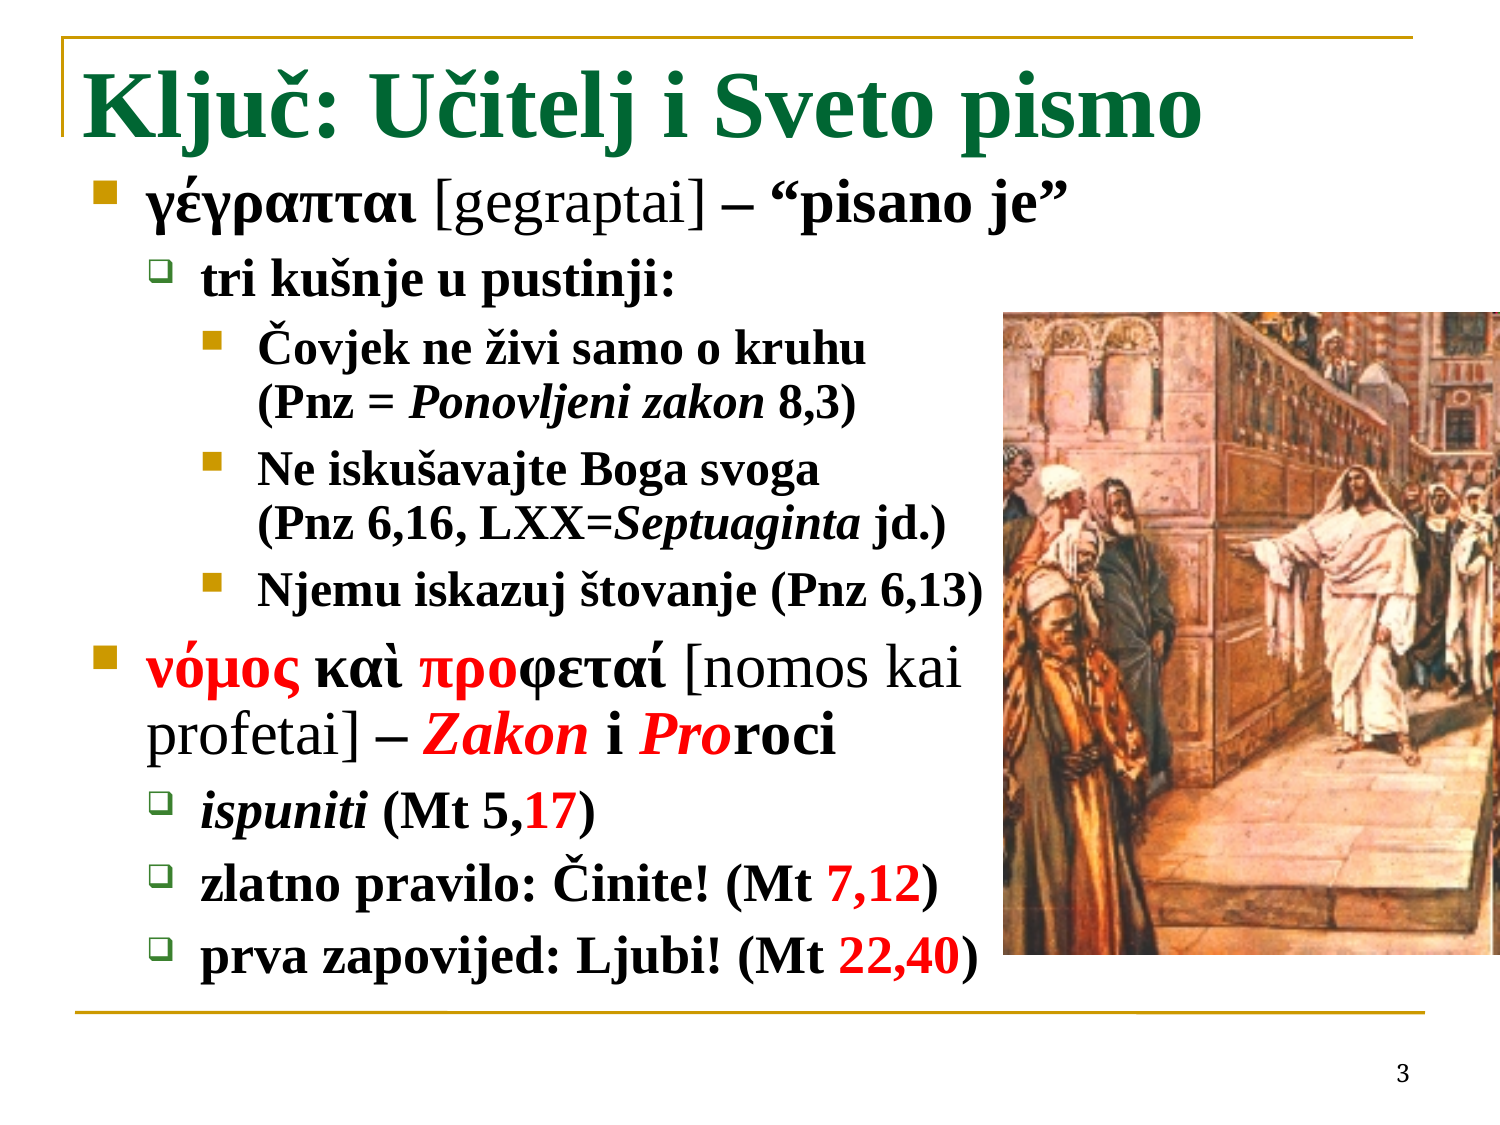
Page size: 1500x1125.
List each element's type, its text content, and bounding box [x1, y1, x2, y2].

text_box Ključ: Učitelj i Sveto pismo [67, 29, 1418, 169]
text_box <number> [1074, 1024, 1426, 1100]
picture [1003, 312, 1500, 955]
text_box γέγραπται [gegraptai] – “pisano je” tri kušnje u pustinji: Čovjek ne živi samo o kruhu (Pnz = Ponovljeni zakon 8,3) Ne iskušavajte Boga svoga (Pnz 6,16, LXX=Septuaginta jd.) Njemu iskazuj štovanje (Pnz 6,13) νόμος καὶ προφεταί [nomos kai profetai] – Zakon i Proroci ispuniti (Mt 5,17) zlatno pravilo: Činite! (Mt 7,12) prva zapovijed: Ljubi! (Mt 22,40) [75, 160, 1426, 1006]
